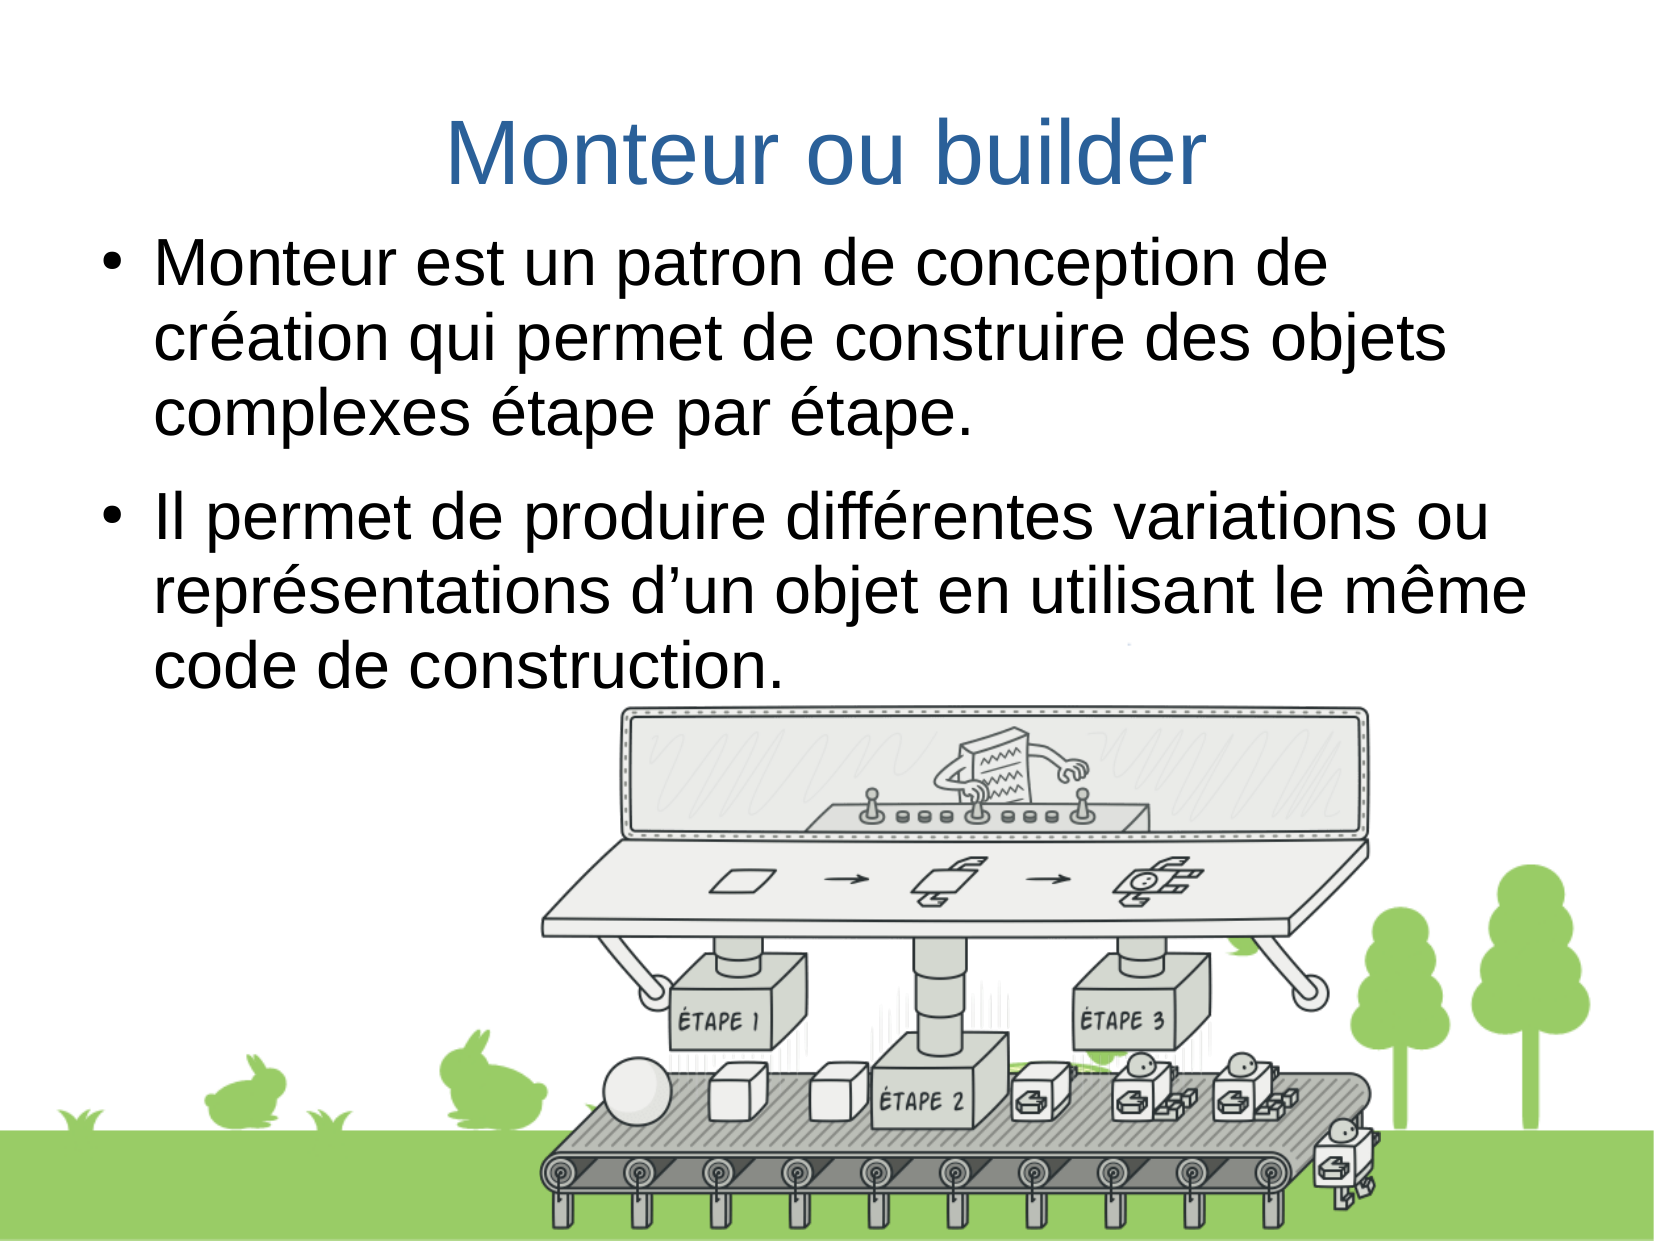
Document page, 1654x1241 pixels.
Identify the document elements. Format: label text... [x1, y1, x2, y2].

picture [0, 0, 1654, 1241]
list Monteur est un patron de conception de création qui permet de construire des objets complexes étape par étape. Il permet de produire différentes variations ou représentations d’un objet en utilisant le même code de construction. [82, 225, 1571, 945]
title Monteur ou builder [82, 49, 1571, 225]
